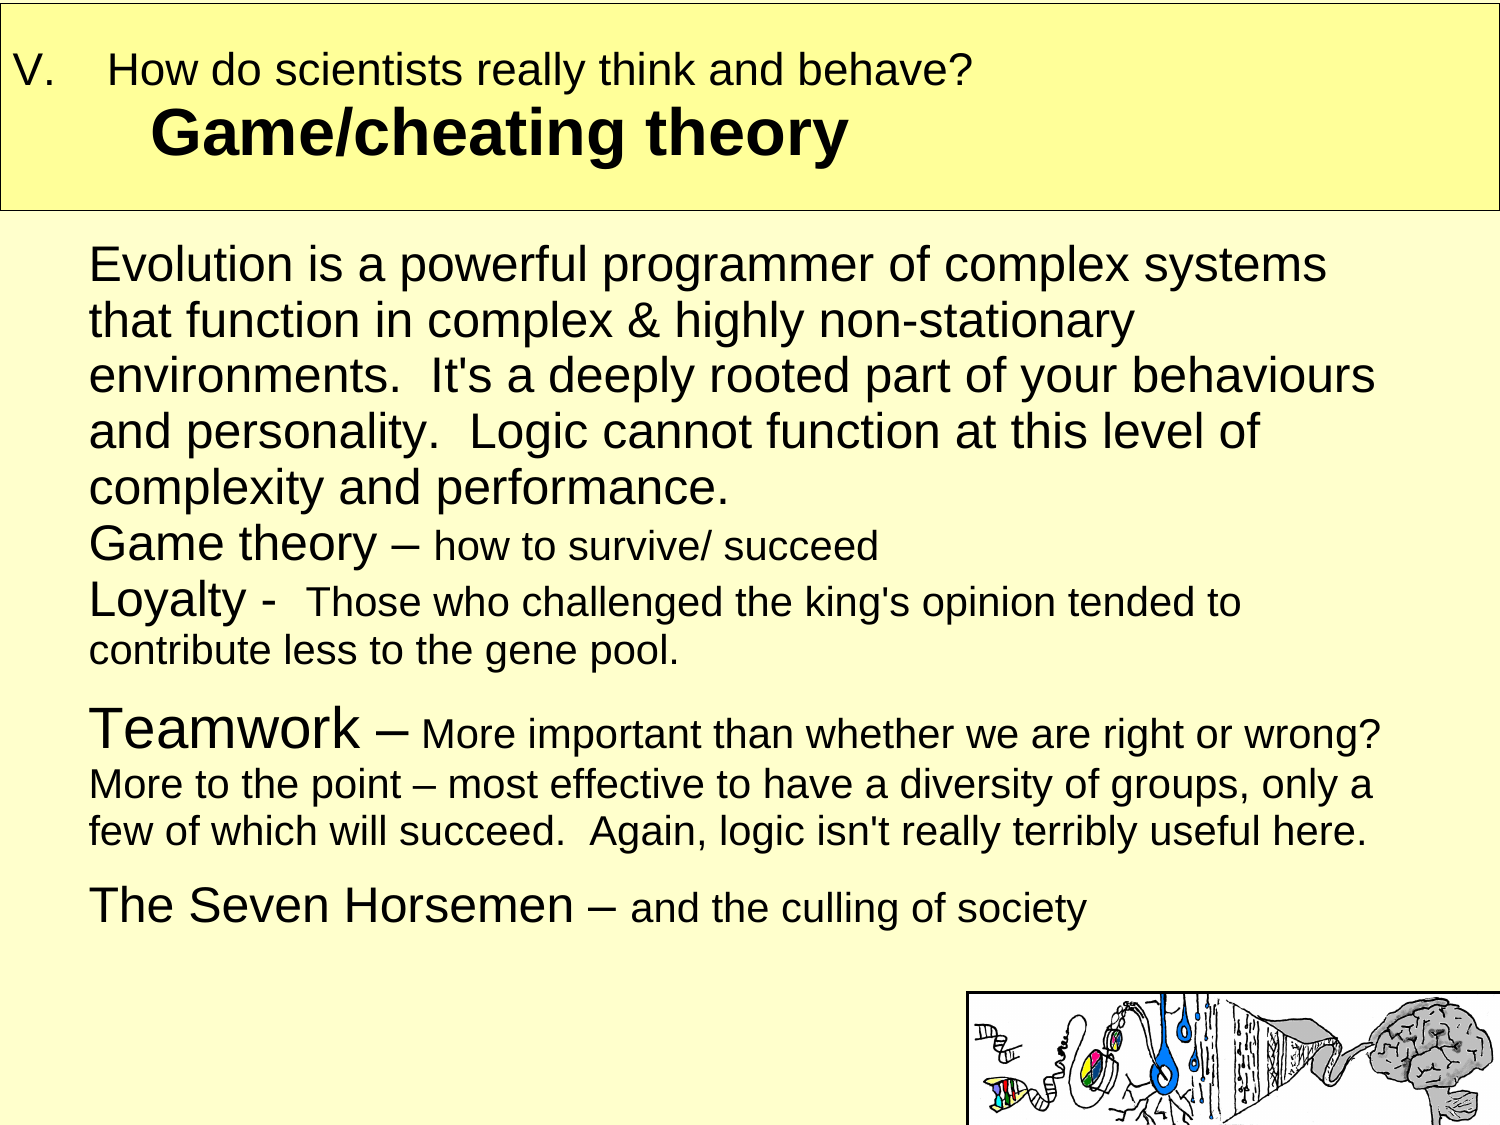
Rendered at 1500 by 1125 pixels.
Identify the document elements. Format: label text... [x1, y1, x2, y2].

picture [969, 994, 1500, 1125]
title V. How do scientists really think and behave? Game/cheating theory [0, 3, 1500, 211]
list Evolution is a powerful programmer of complex systems that function in complex & highly non-stationary environments. It's a deeply rooted part of your behaviours and personality. Logic cannot function at this level of complexity and performance. Game theory – how to survive/ succeed Loyalty - Those who challenged the king's opinion tended to contribute less to the gene pool. Teamwork – More important than whether we are right or wrong? More to the point – most effective to have a diversity of groups, only a few of which will succeed. Again, logic isn't really terribly useful here. The Seven Horsemen – and the culling of society [88, 236, 1418, 1093]
